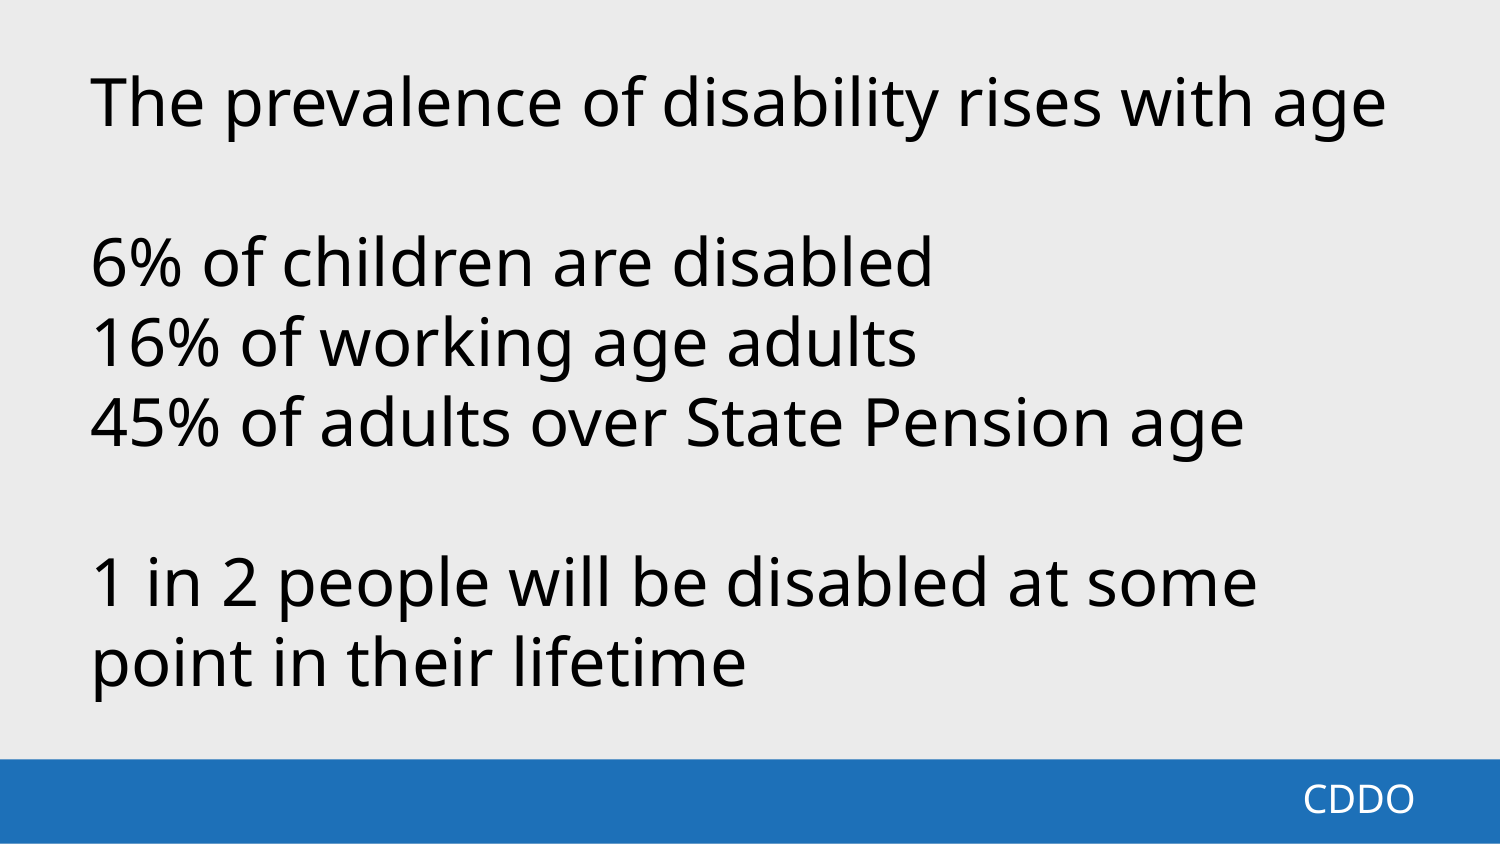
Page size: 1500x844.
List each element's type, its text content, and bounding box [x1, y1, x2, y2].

text_box The prevalence of disability rises with age 6% of children are disabled 16% of working age adults 45% of adults over State Pension age 1 in 2 people will be disabled at some point in their lifetime [87, 0, 1416, 760]
